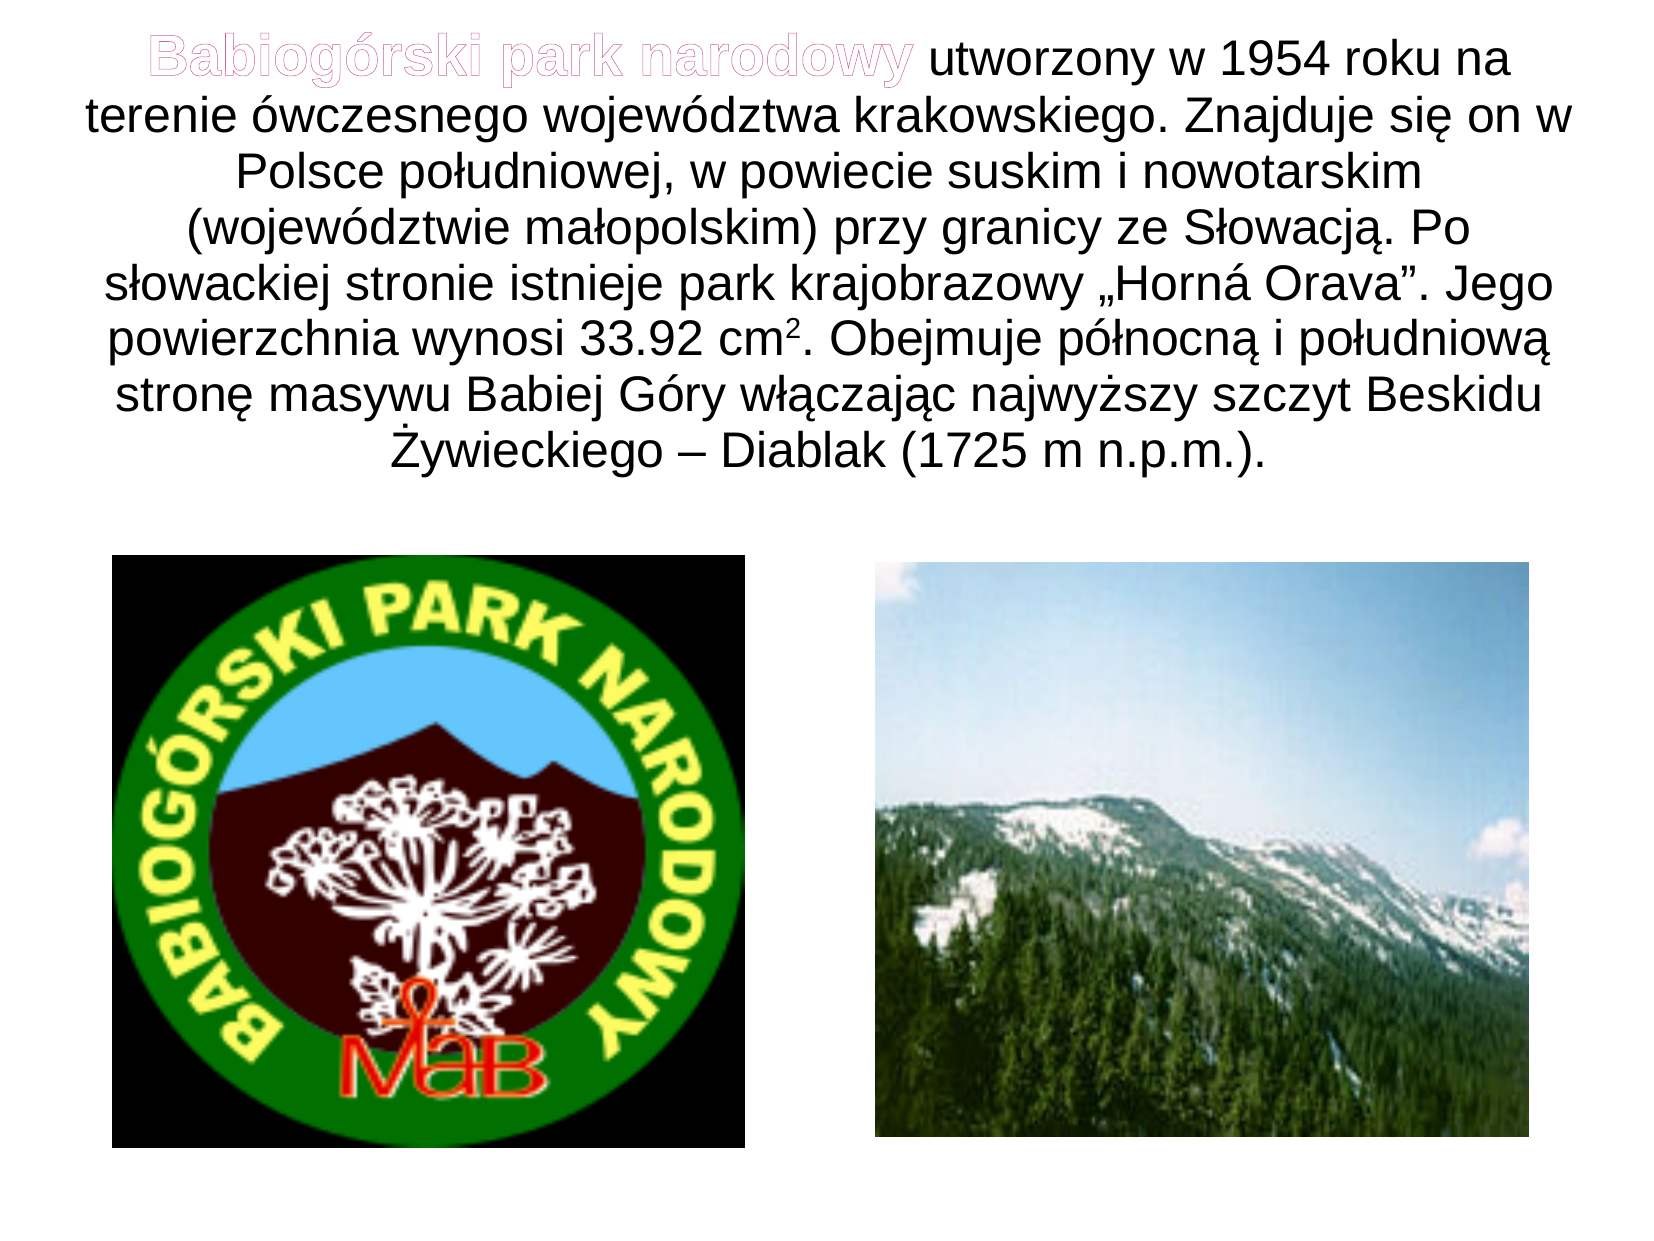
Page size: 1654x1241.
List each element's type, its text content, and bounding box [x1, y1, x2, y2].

picture [112, 555, 745, 1149]
picture [875, 562, 1529, 1137]
title Babiogórski park narodowy utworzony w 1954 roku na terenie ówczesnego województwa krakowskiego. Znajduje się on w Polsce południowej, w powiecie suskim i nowotarskim (województwie małopolskim) przy granicy ze Słowacją. Po słowackiej stronie istnieje park krajobrazowy „Horná Orava”. Jego powierzchnia wynosi 33.92 cm2. Obejmuje północną i południową stronę masywu Babiej Góry włączając najwyższy szczyt Beskidu Żywieckiego – Diablak (1725 m n.p.m.). [85, 20, 1574, 480]
